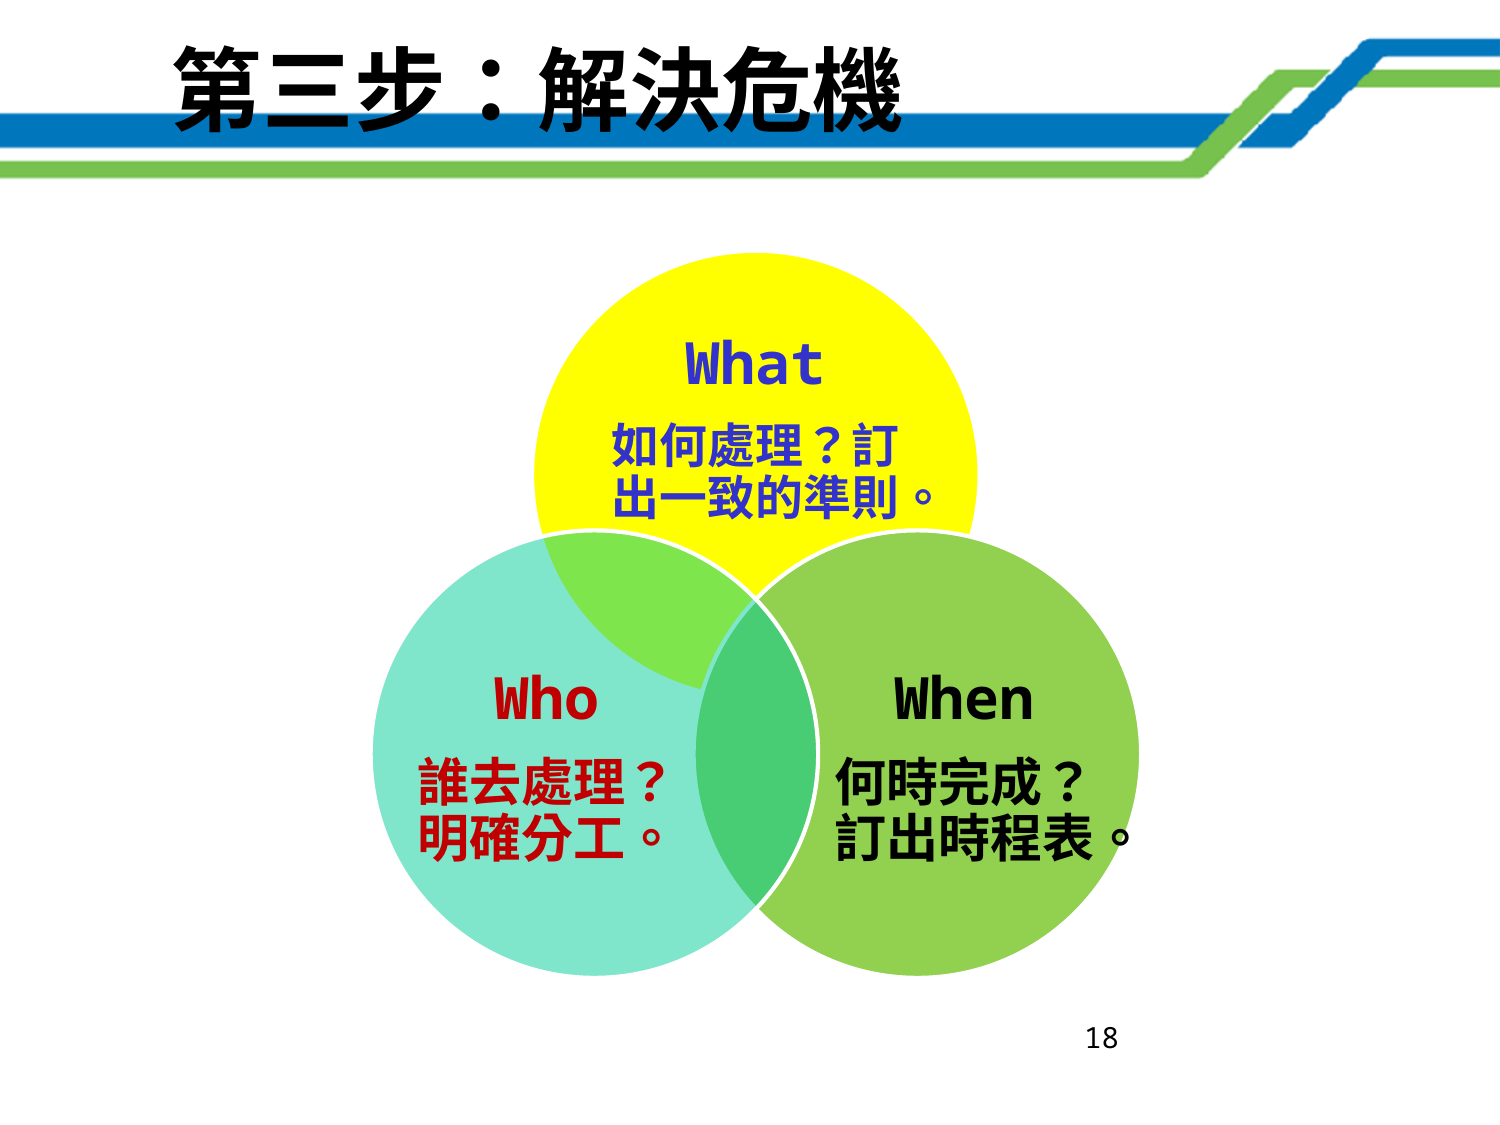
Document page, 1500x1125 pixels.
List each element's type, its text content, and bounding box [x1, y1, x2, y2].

text_box When 何時完成？訂出時程表。 [756, 530, 1142, 978]
title 第三步：解決危機 [125, 24, 951, 113]
text_box [1069, 1011, 1382, 1087]
text_box What 如何處理？訂出一致的準則。 [532, 250, 980, 598]
text_box Who 誰去處理？明確分工。 [370, 530, 819, 978]
